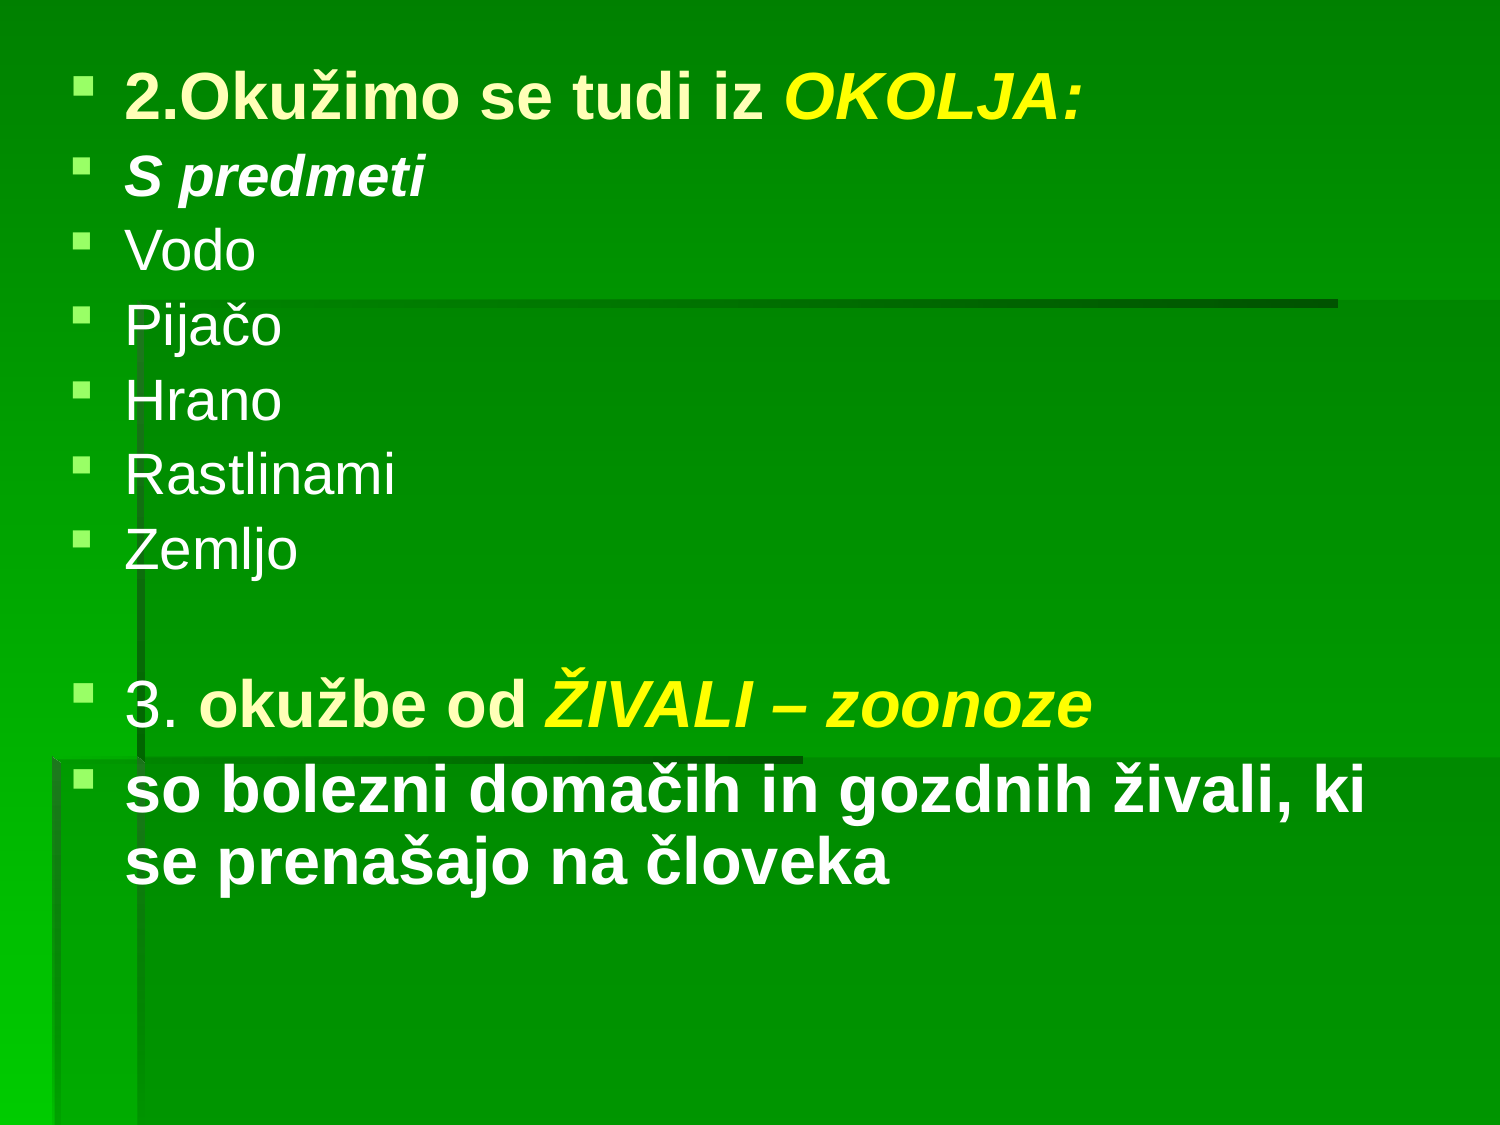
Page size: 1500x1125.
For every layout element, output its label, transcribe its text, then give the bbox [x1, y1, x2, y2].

list 2.Okužimo se tudi iz OKOLJA: S predmeti Vodo Pijačo Hrano Rastlinami Zemljo 3. okužbe od ŽIVALI – zoonoze so bolezni domačih in gozdnih živali, ki se prenašajo na človeka [53, 54, 1424, 1000]
